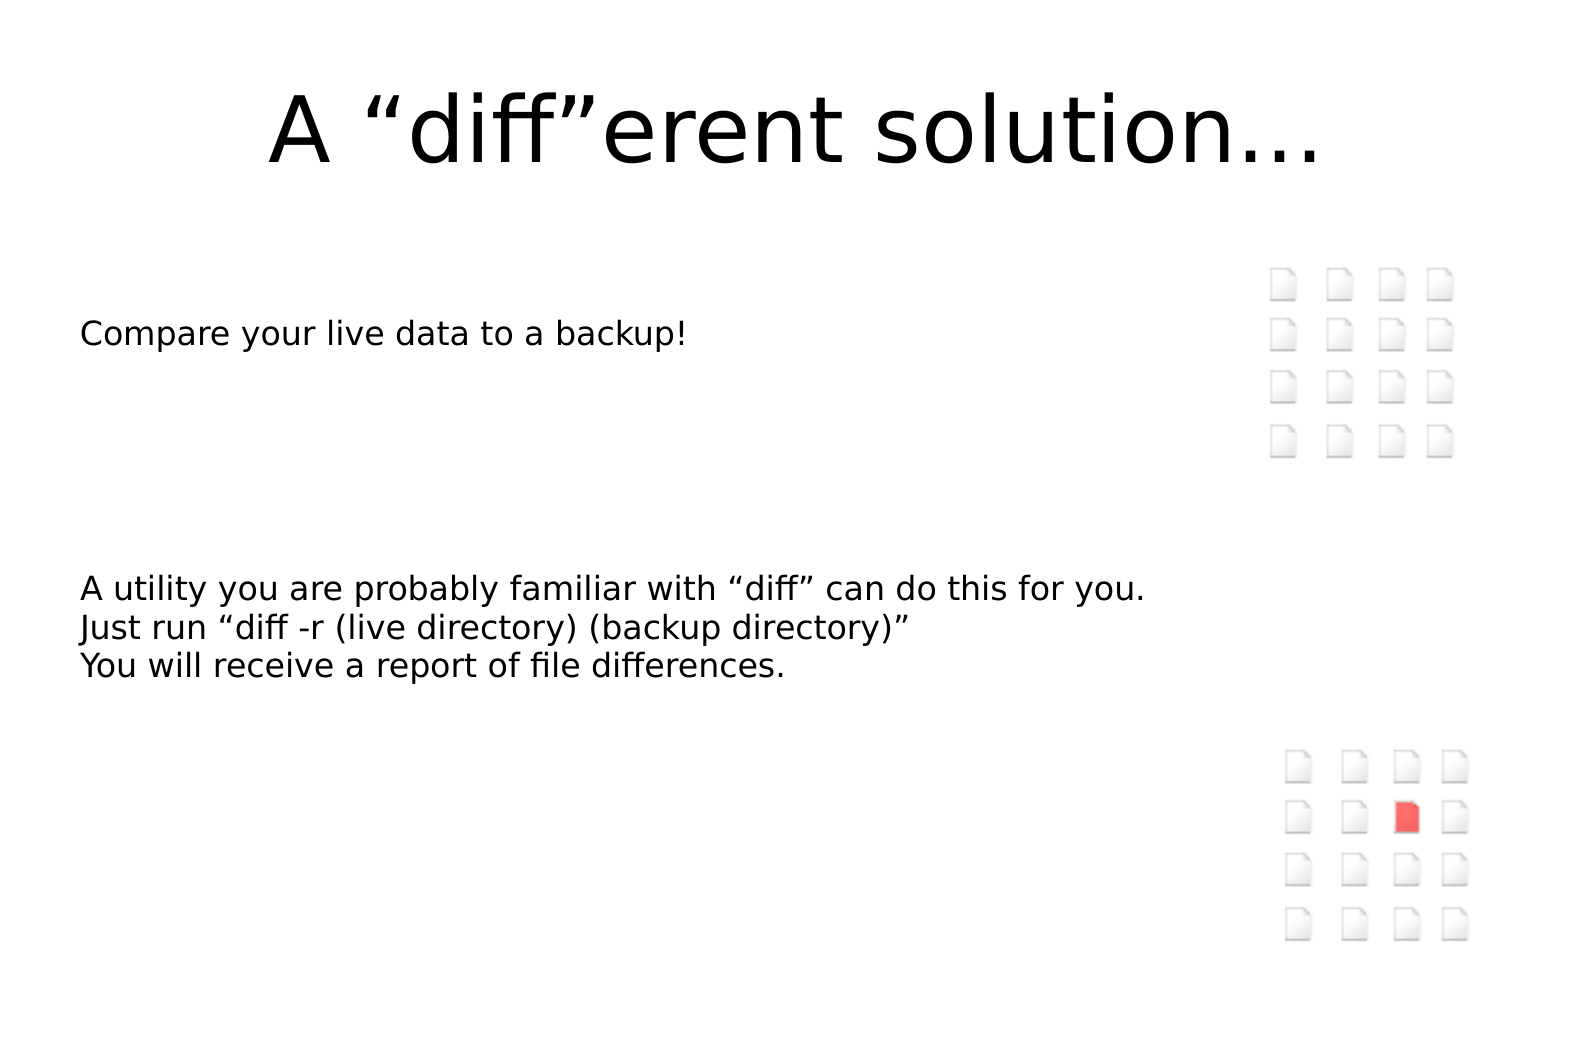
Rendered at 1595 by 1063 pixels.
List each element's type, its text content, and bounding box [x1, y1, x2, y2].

subtitle Compare your live data to a backup! [79, 256, 1238, 413]
text_box A utility you are probably familiar with “diff” can do this for you. Just run “diff -r (live directory) (backup directory)” You will receive a report of file differences. [65, 562, 1164, 770]
title A “diff”erent solution... [79, 49, 1515, 213]
picture [1269, 744, 1478, 954]
picture [1254, 262, 1463, 471]
